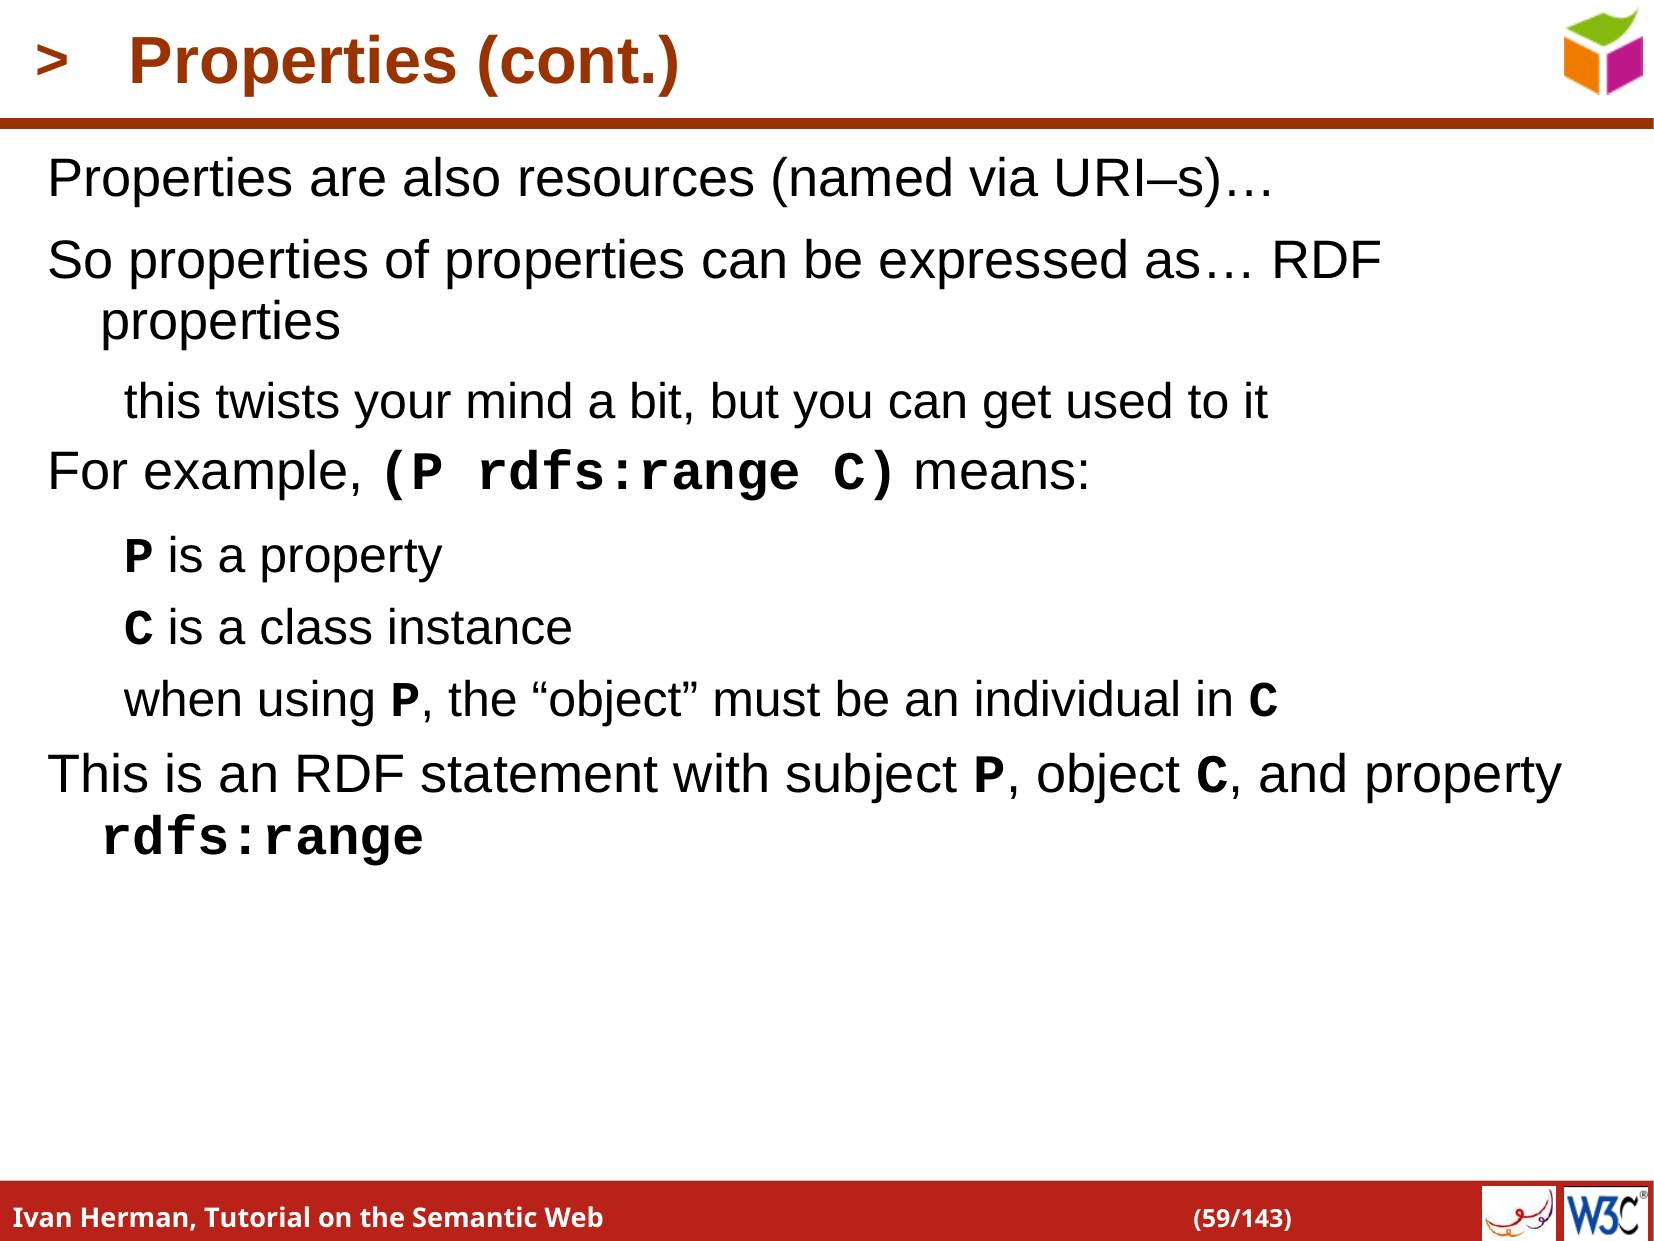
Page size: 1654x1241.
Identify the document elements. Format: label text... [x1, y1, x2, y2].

picture [1564, 5, 1643, 95]
title Properties (cont.) [93, 0, 1493, 119]
picture [1482, 1186, 1556, 1241]
picture [1564, 1186, 1648, 1241]
list Properties are also resources (named via URI–s)… So properties of properties can be expressed as… RDF properties this twists your mind a bit, but you can get used to it For example, (P rdfs:range C) means: P is a property C is a class instance when using P, the “object” must be an individual in C This is an RDF statement with subject P, object C, and property rdfs:range [29, 147, 1624, 1119]
